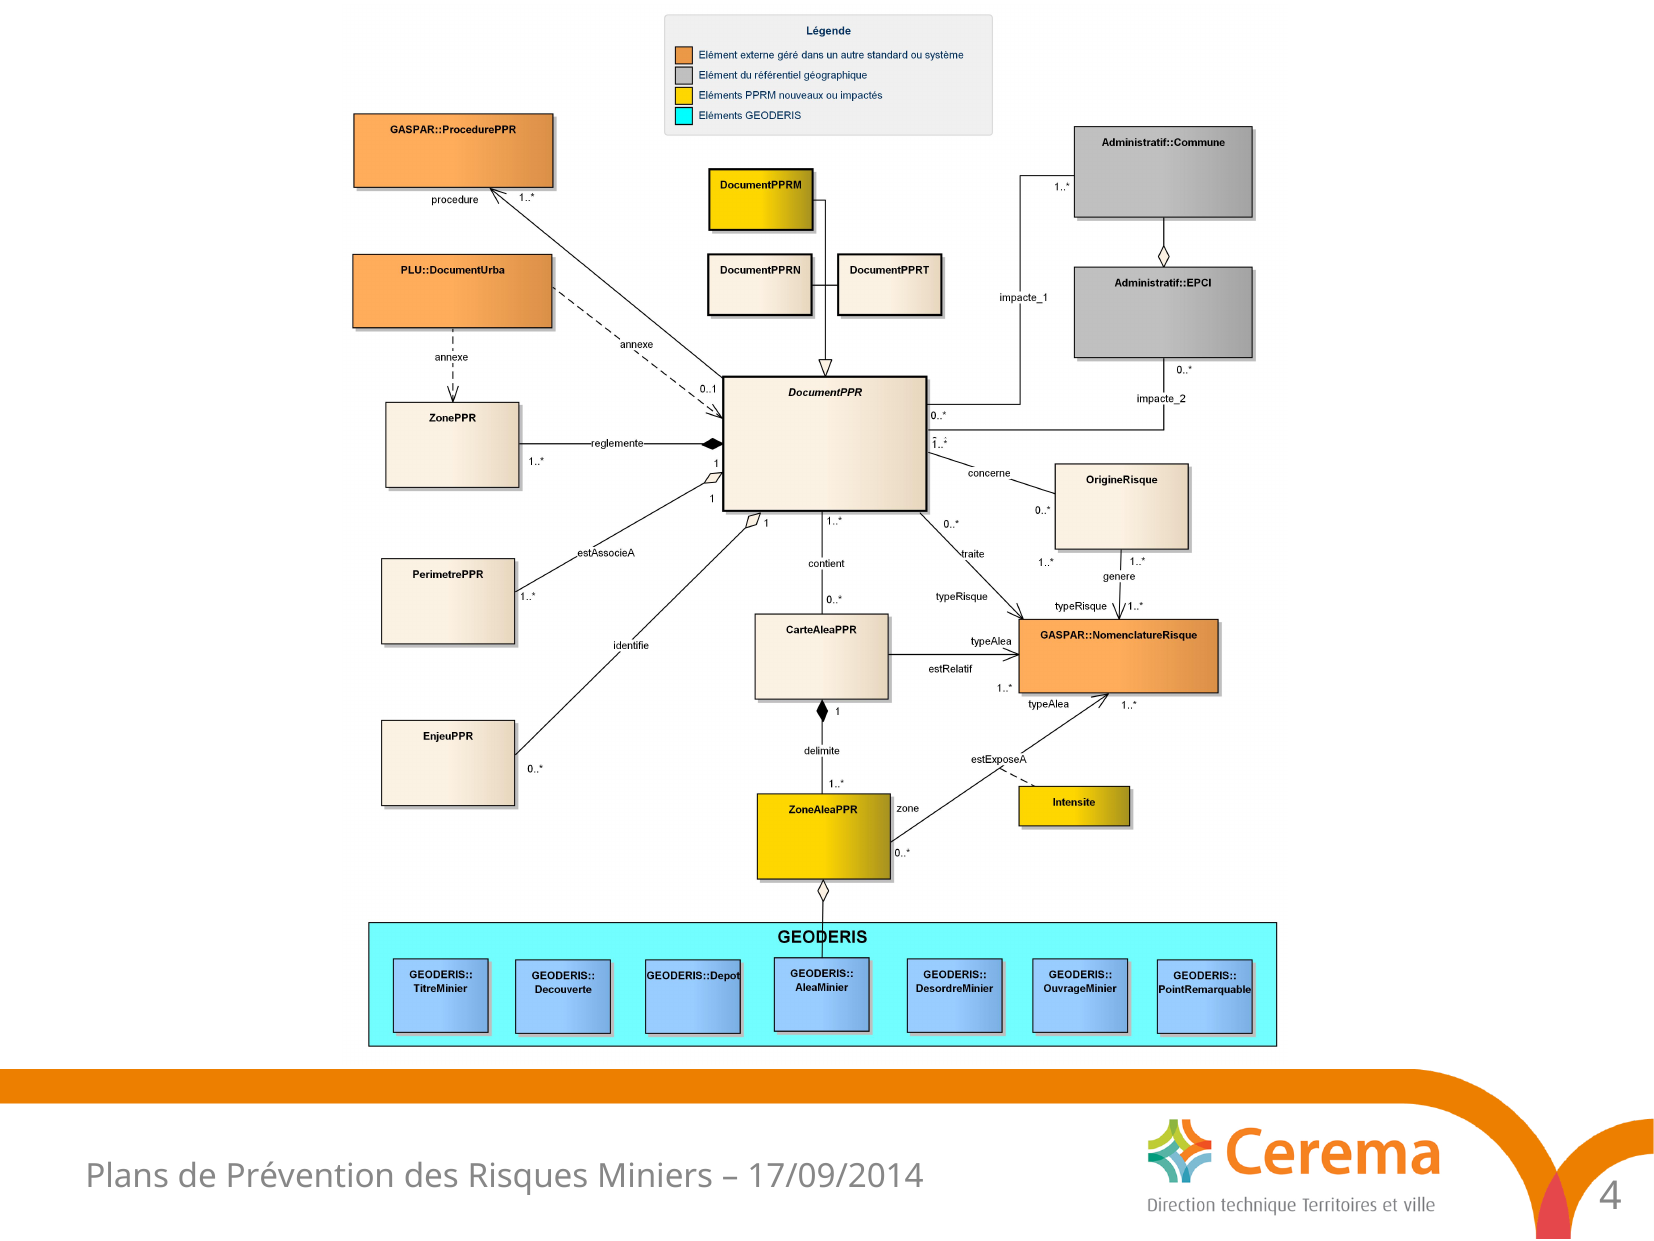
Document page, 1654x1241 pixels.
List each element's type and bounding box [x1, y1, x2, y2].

picture [0, 1069, 1654, 1239]
picture [342, 4, 1288, 1065]
